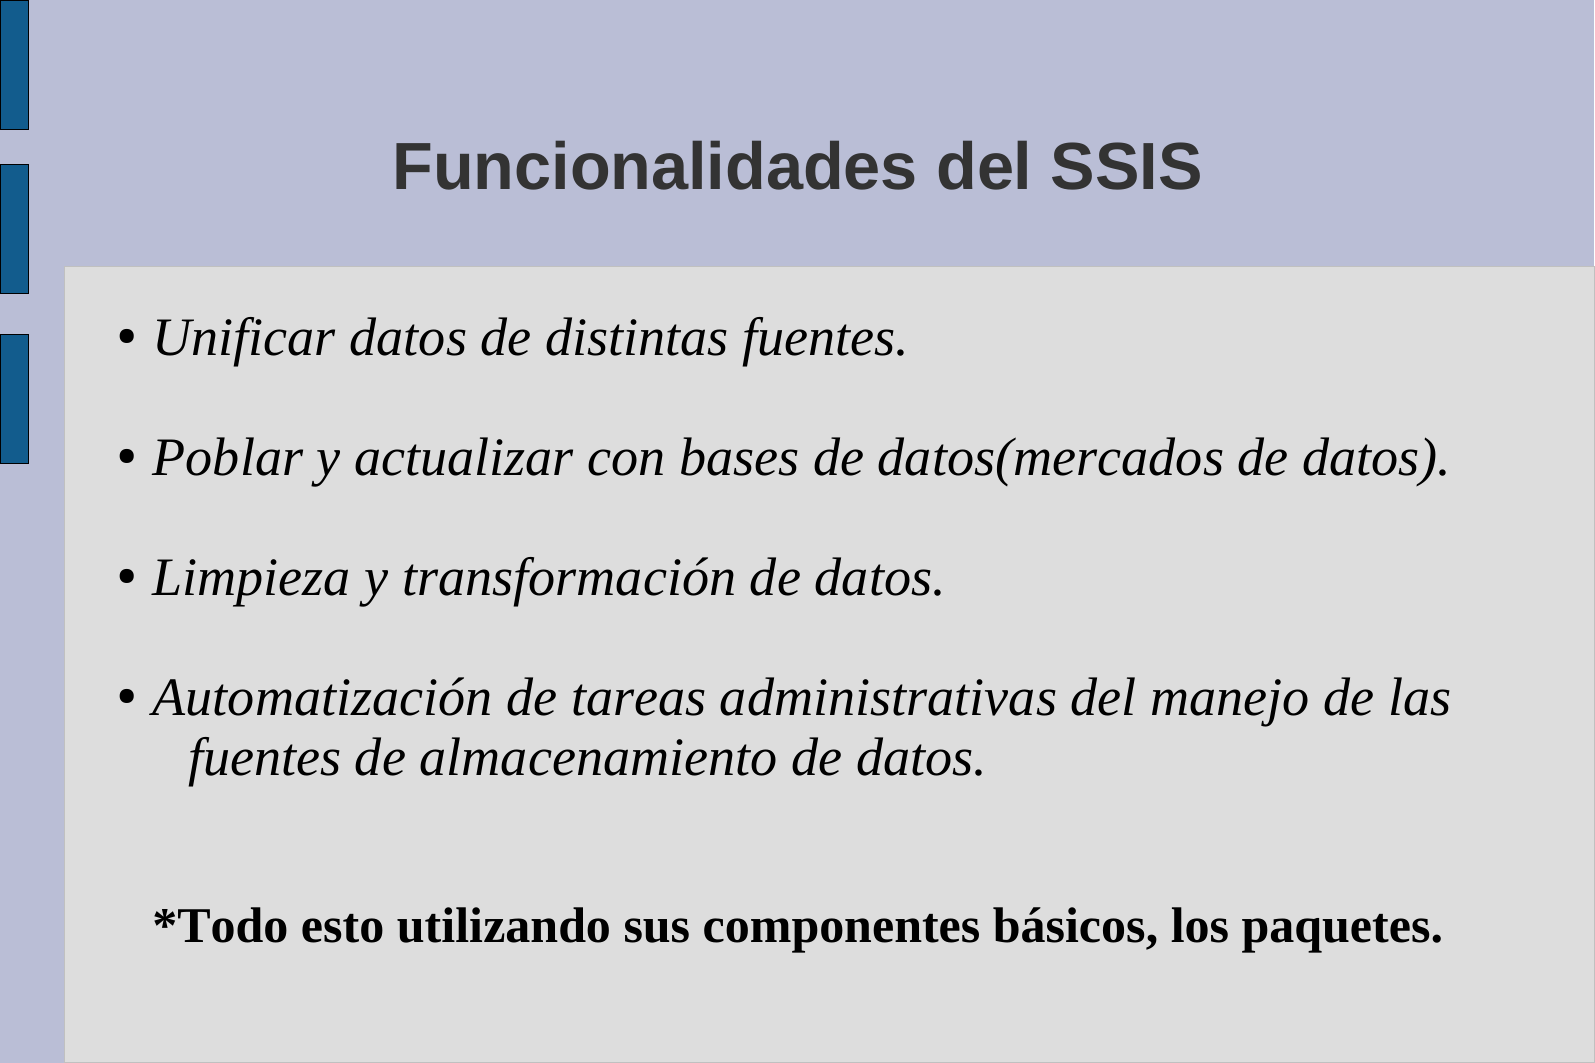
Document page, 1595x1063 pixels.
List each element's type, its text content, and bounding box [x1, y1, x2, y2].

subtitle Unificar datos de distintas fuentes. Poblar y actualizar con bases de datos(mercados de datos). Limpieza y transformación de datos. Automatización de tareas administrativas del manejo de las fuentes de almacenamiento de datos. *Todo esto utilizando sus componentes básicos, los paquetes. [117, 295, 1479, 966]
title Funcionalidades del SSIS [117, 78, 1479, 256]
